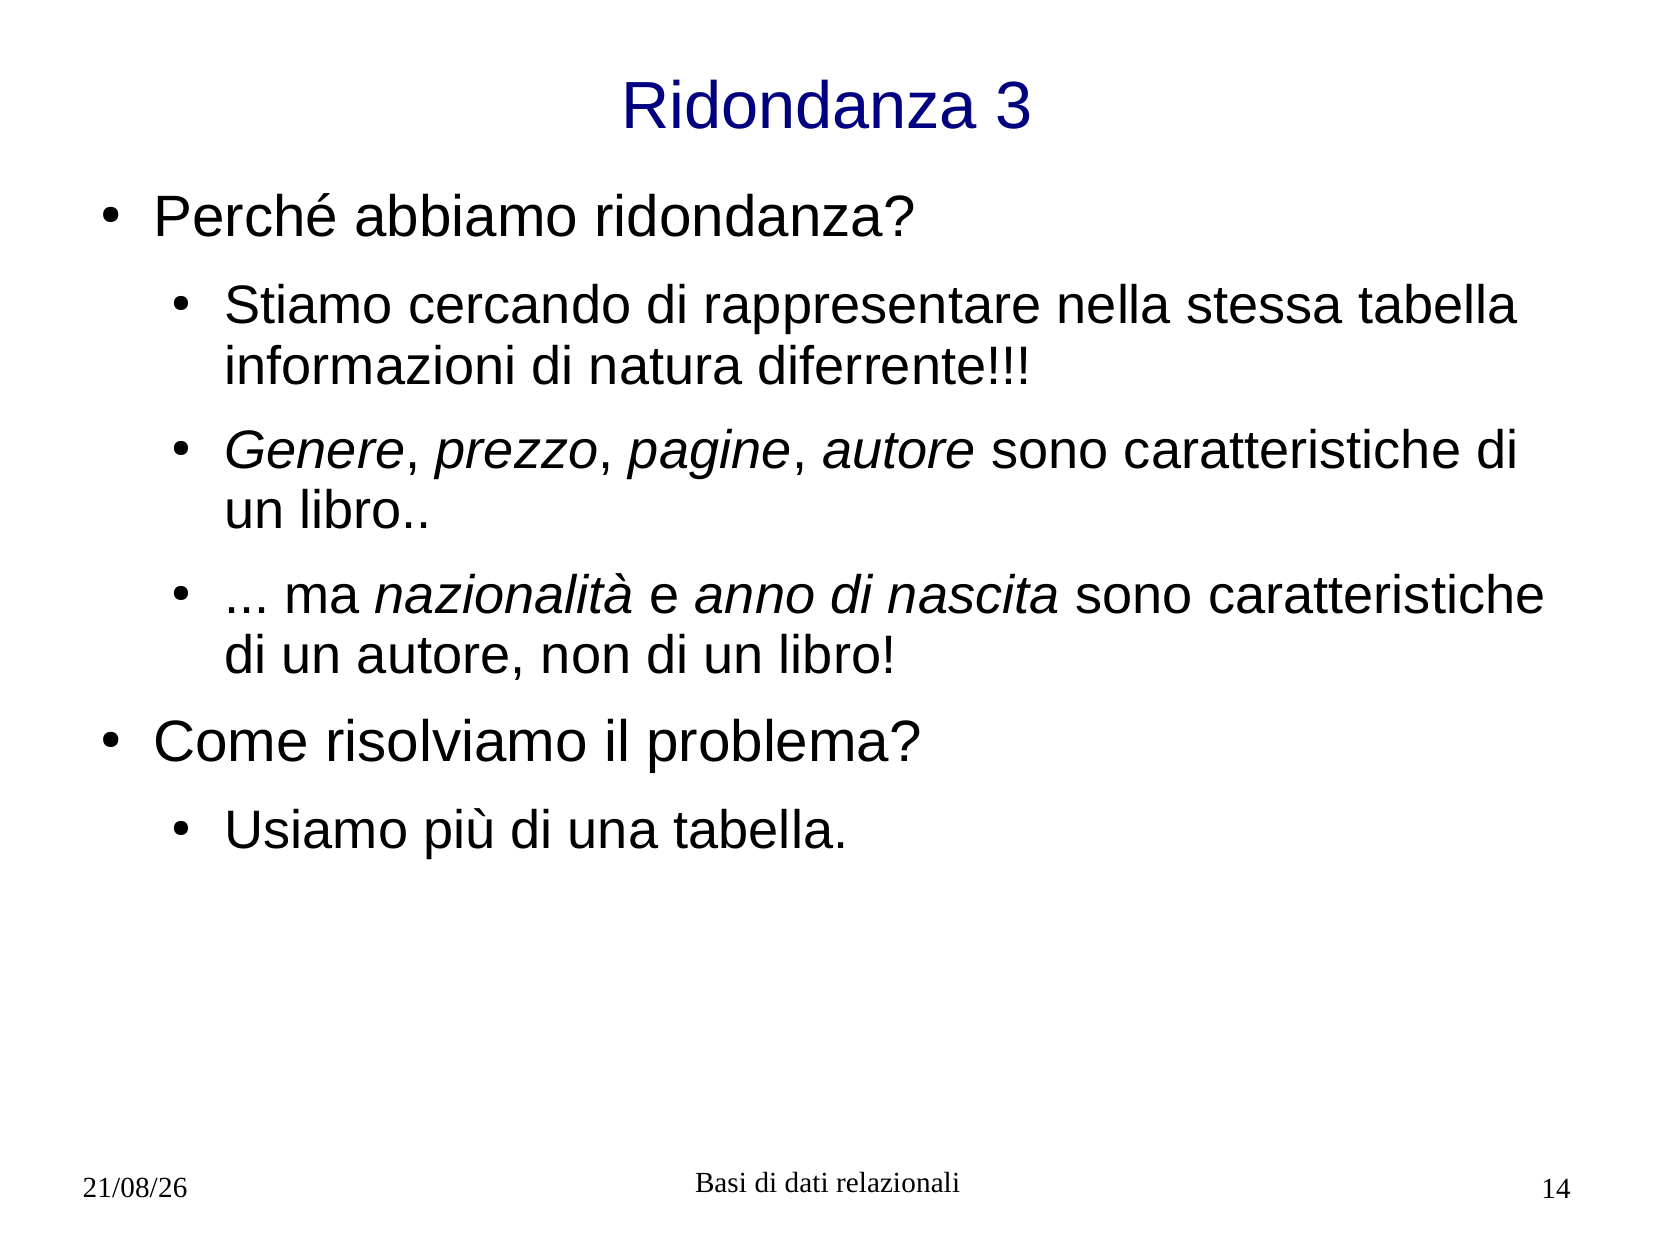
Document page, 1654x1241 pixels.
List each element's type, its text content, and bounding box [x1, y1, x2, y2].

title Ridondanza 3 [82, 49, 1571, 161]
list Perché abbiamo ridondanza? Stiamo cercando di rappresentare nella stessa tabella informazioni di natura diferrente!!! Genere, prezzo, pagine, autore sono caratteristiche di un libro.. ... ma nazionalità e anno di nascita sono caratteristiche di un autore, non di un libro! Come risolviamo il problema? Usiamo più di una tabella. [82, 183, 1571, 1130]
